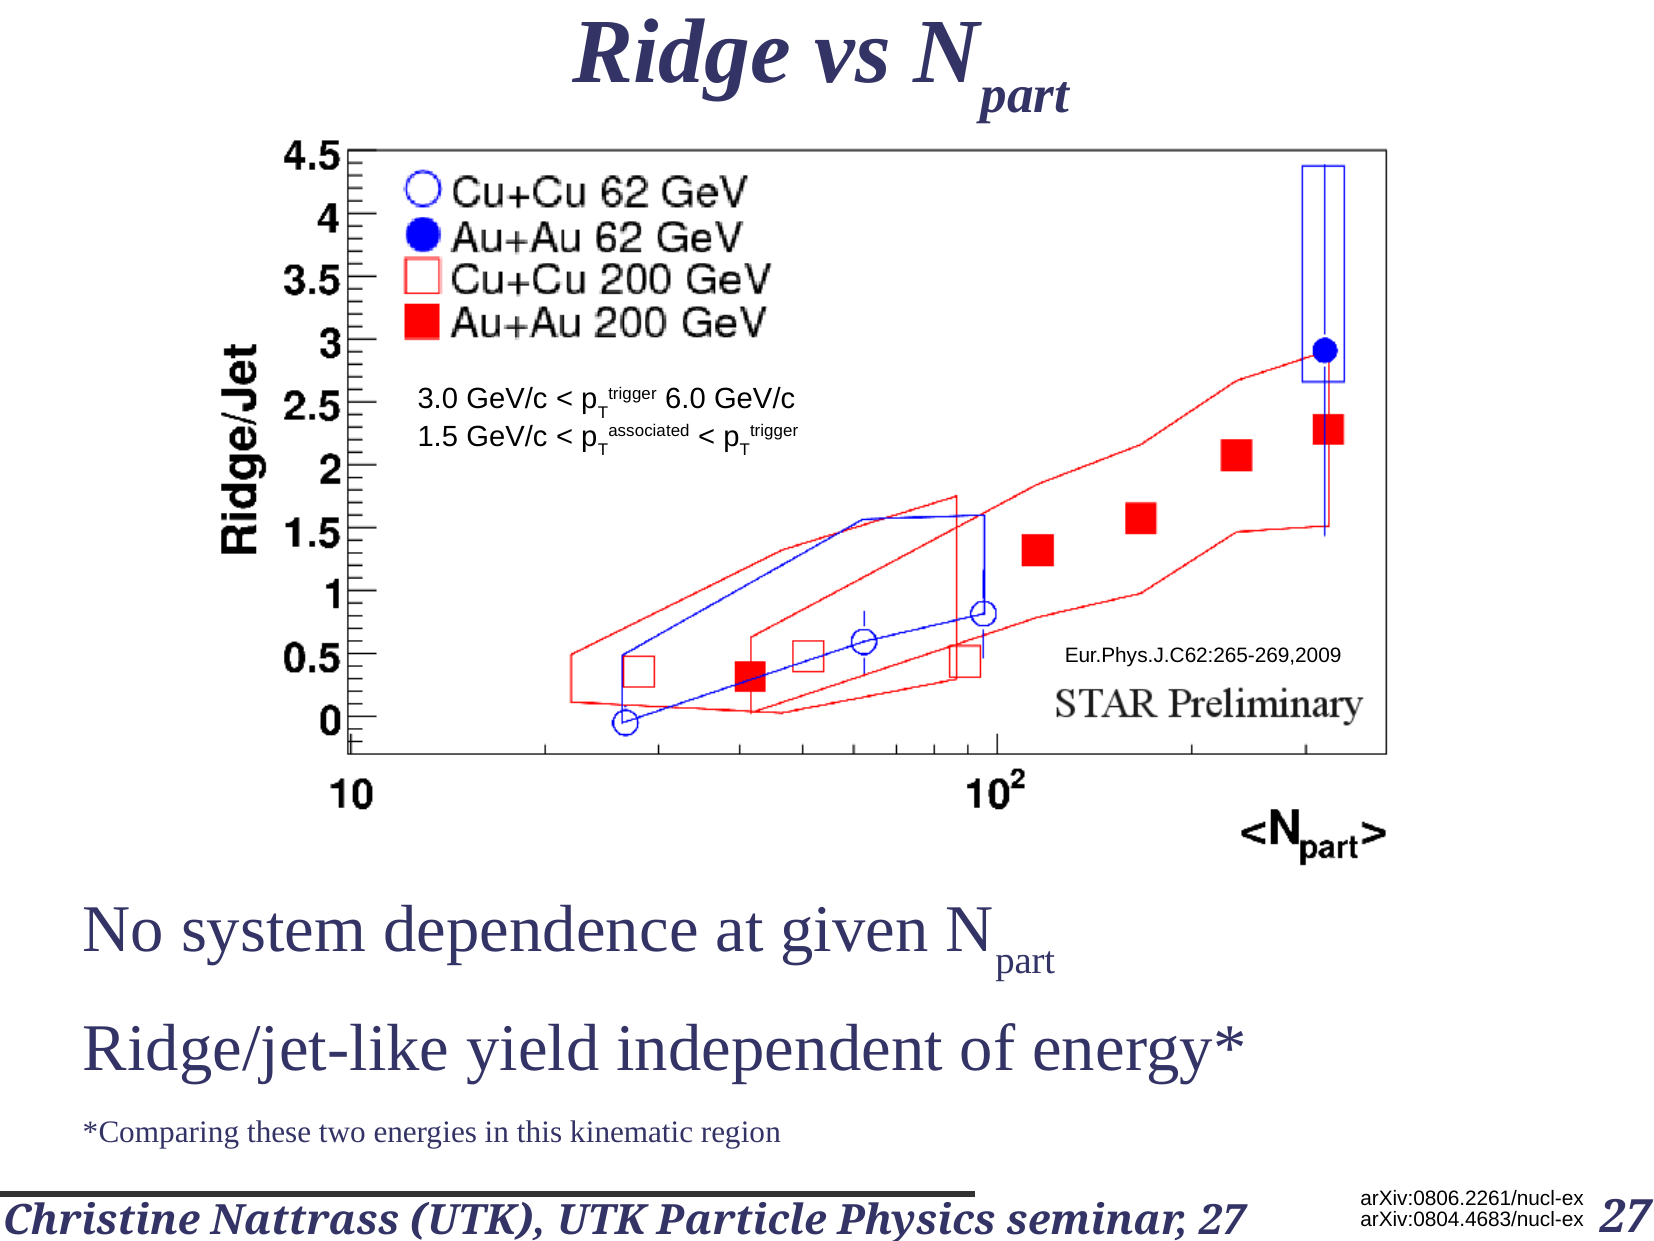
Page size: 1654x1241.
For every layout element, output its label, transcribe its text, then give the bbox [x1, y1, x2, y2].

text_box arXiv:0806.2261/nucl-ex arXiv:0804.4683/nucl-ex [1083, 1180, 1599, 1241]
title Ridge vs Npart [76, 0, 1565, 125]
picture [206, 135, 1390, 875]
text_box Eur.Phys.J.C62:265-269,2009 [1050, 636, 1362, 676]
list No system dependence at given Npart Ridge/jet-like yield independent of energy* *Comparing these two energies in this kinematic region [82, 891, 1571, 1192]
text_box 3.0 GeV/c < pTtrigger 6.0 GeV/c 1.5 GeV/c < pTassociated < pTtrigger [402, 374, 863, 435]
